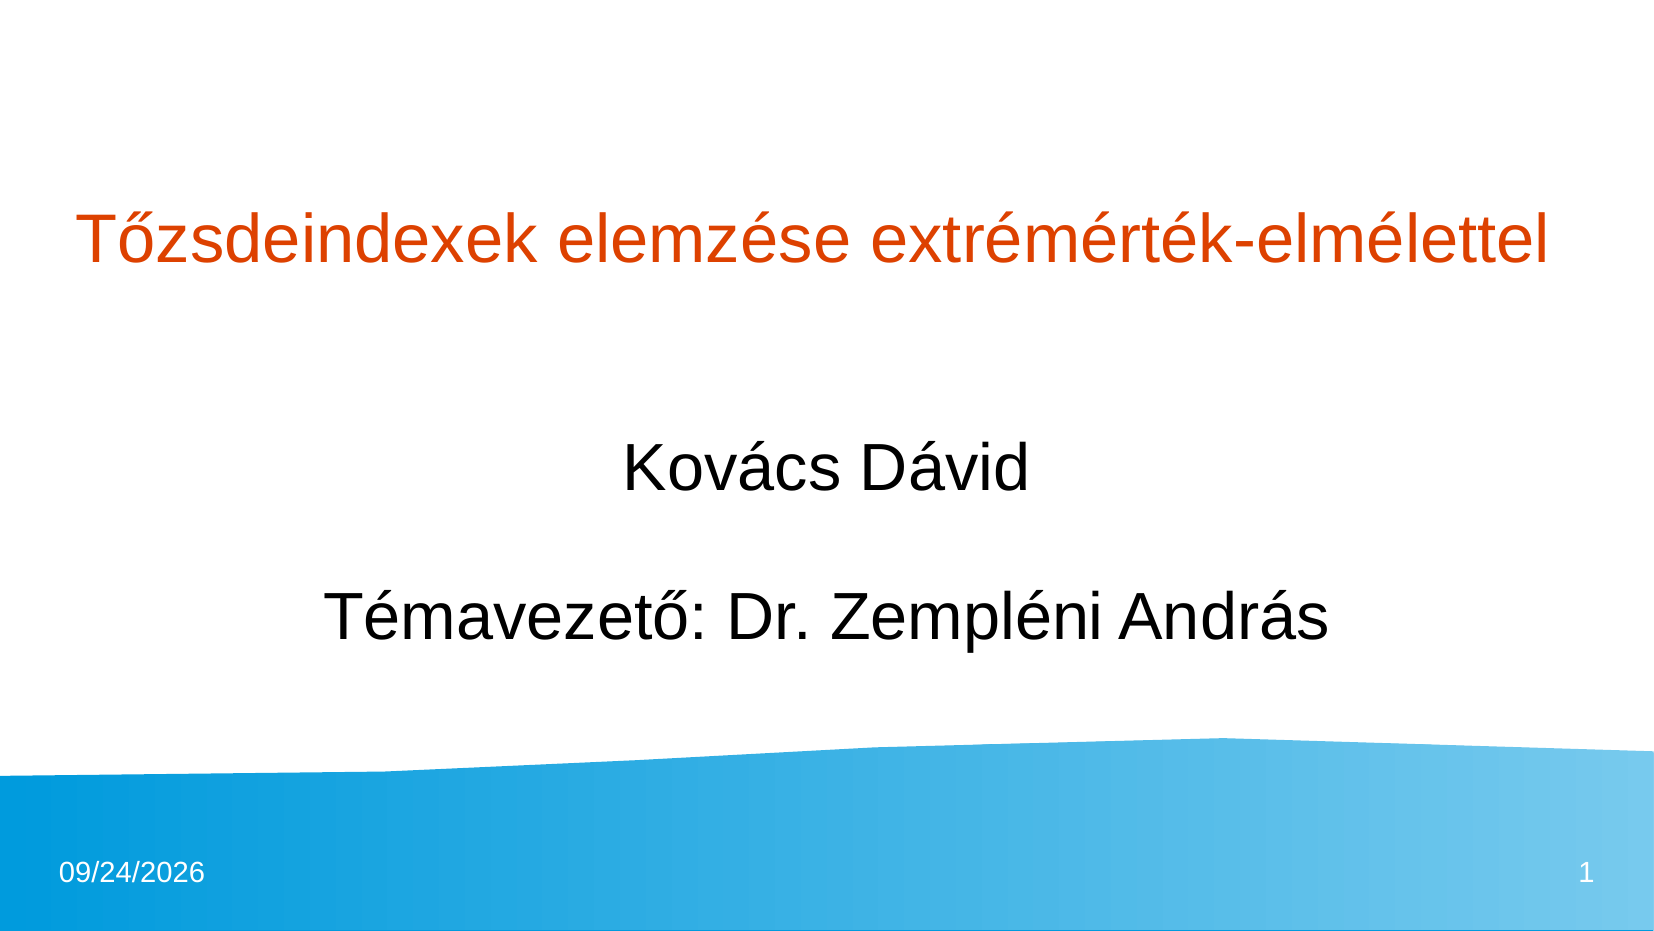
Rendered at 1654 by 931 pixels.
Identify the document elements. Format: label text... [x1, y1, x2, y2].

subtitle Kovács Dávid Témavezető: Dr. Zempléni András [59, 409, 1595, 676]
title Tőzsdeindexek elemzése extrémérték-elmélettel [75, 150, 1552, 328]
